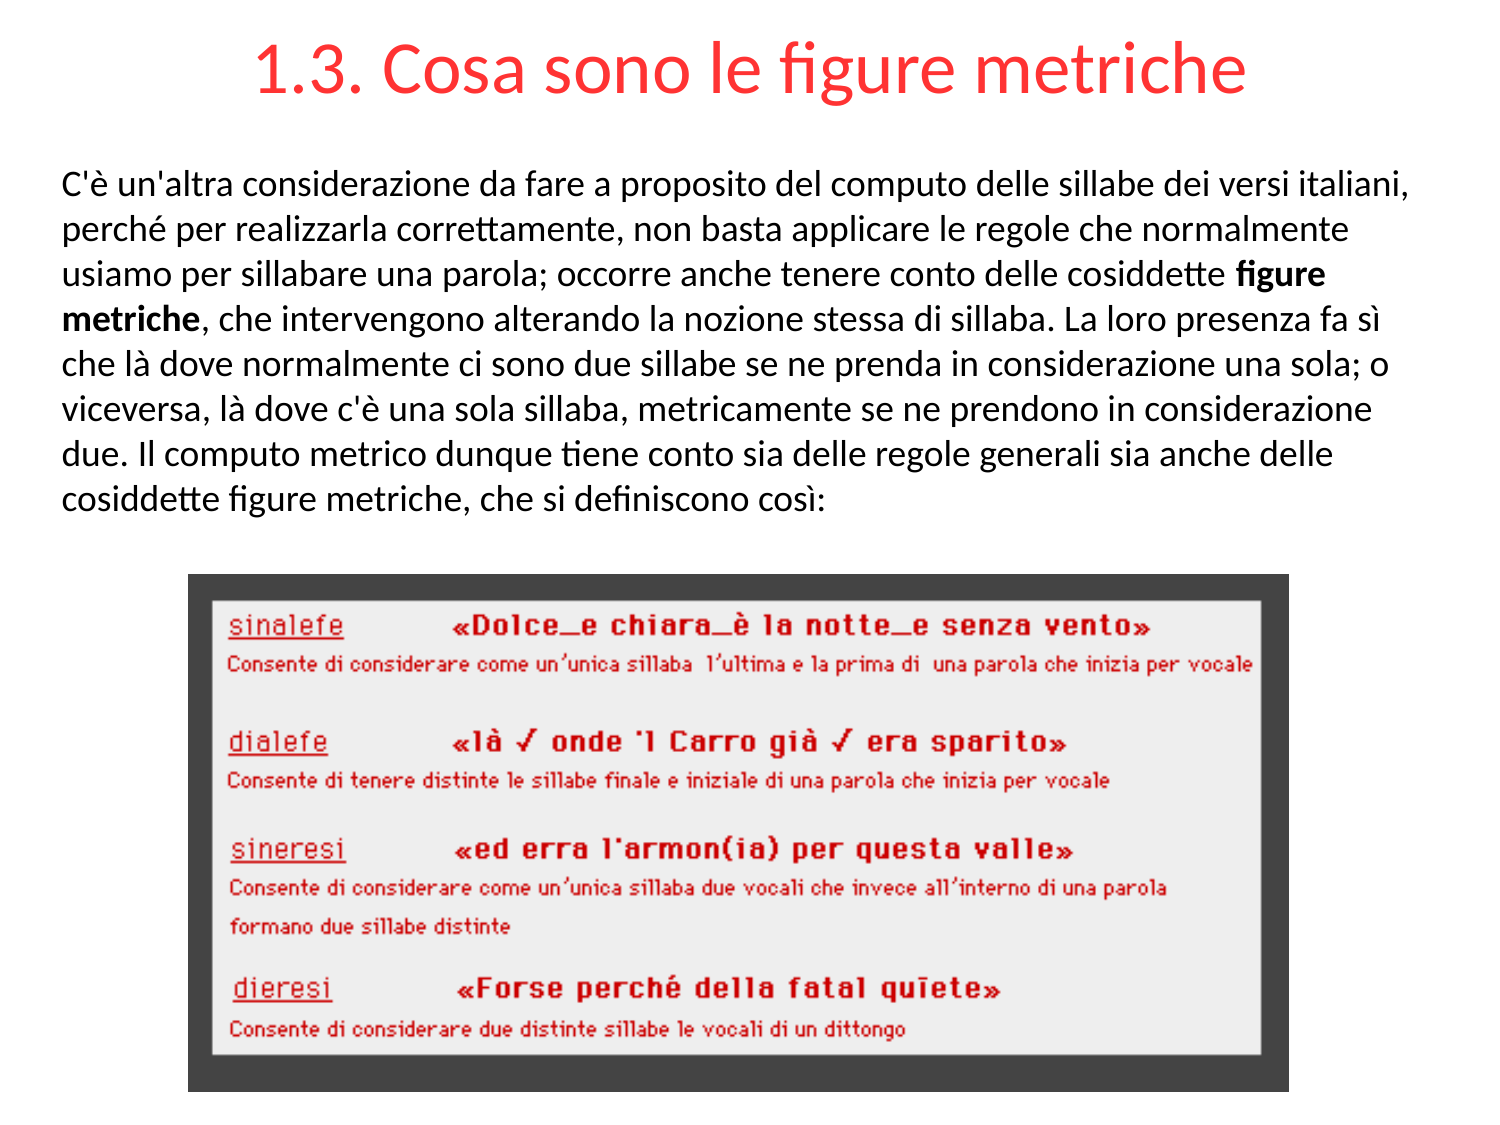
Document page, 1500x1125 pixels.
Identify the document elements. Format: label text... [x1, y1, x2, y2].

text_box C'è un'altra considerazione da fare a proposito del computo delle sillabe dei versi italiani, perché per realizzarla correttamente, non basta applicare le regole che normalmente usiamo per sillabare una parola; occorre anche tenere conto delle cosiddette figure metriche, che intervengono alterando la nozione stessa di sillaba. La loro presenza fa sì che là dove normalmente ci sono due sillabe se ne prenda in considerazione una sola; o viceversa, là dove c'è una sola sillaba, metricamente se ne prendono in considerazione due. Il computo metrico dunque tiene conto sia delle regole generali sia anche delle cosiddette figure metriche, che si definiscono così: [46, 152, 1454, 527]
text_box 1.3. Cosa sono le figure metriche [74, 11, 1425, 152]
picture [188, 574, 1289, 1092]
